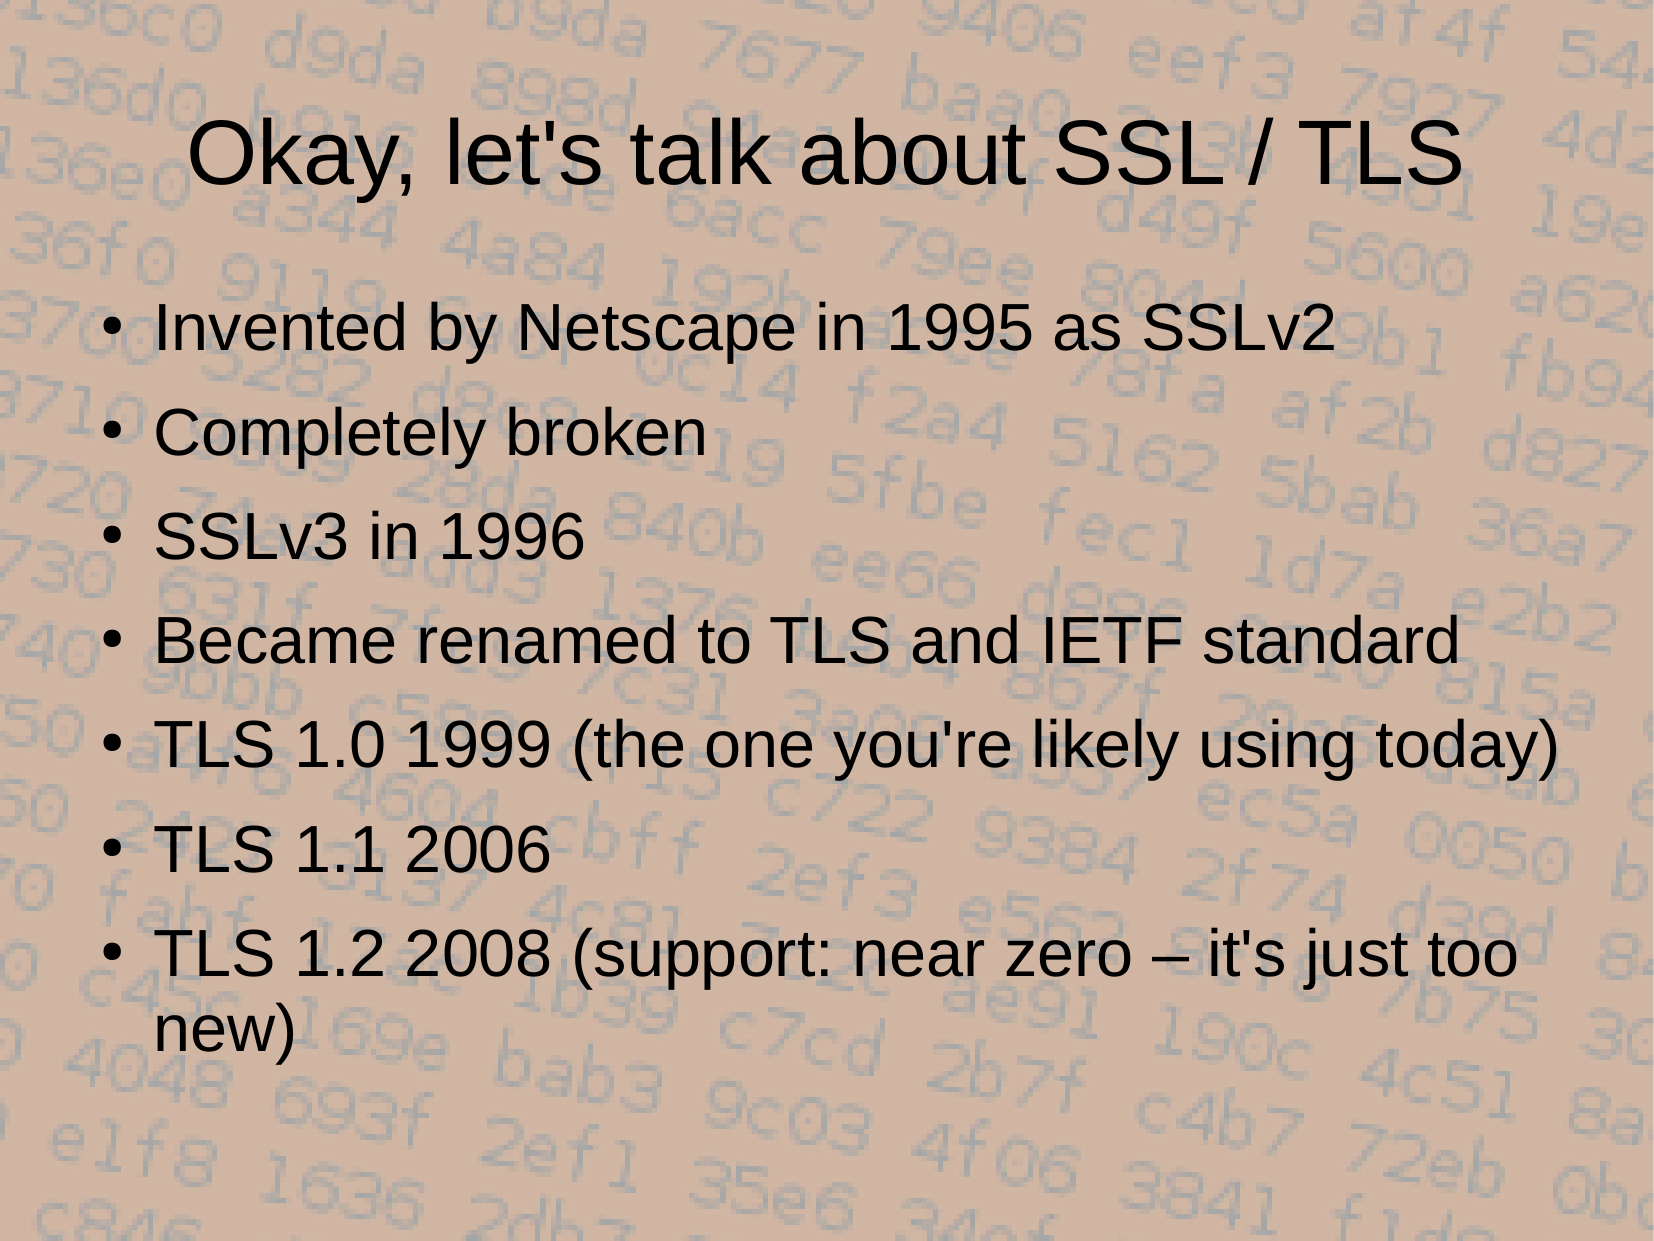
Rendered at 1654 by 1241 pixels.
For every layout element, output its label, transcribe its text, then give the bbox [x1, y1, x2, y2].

picture [0, 0, 1654, 1241]
title Okay, let's talk about SSL / TLS [82, 49, 1571, 257]
list Invented by Netscape in 1995 as SSLv2 Completely broken SSLv3 in 1996 Became renamed to TLS and IETF standard TLS 1.0 1999 (the one you're likely using today) TLS 1.1 2006 TLS 1.2 2008 (support: near zero – it's just too new) [82, 290, 1571, 1146]
